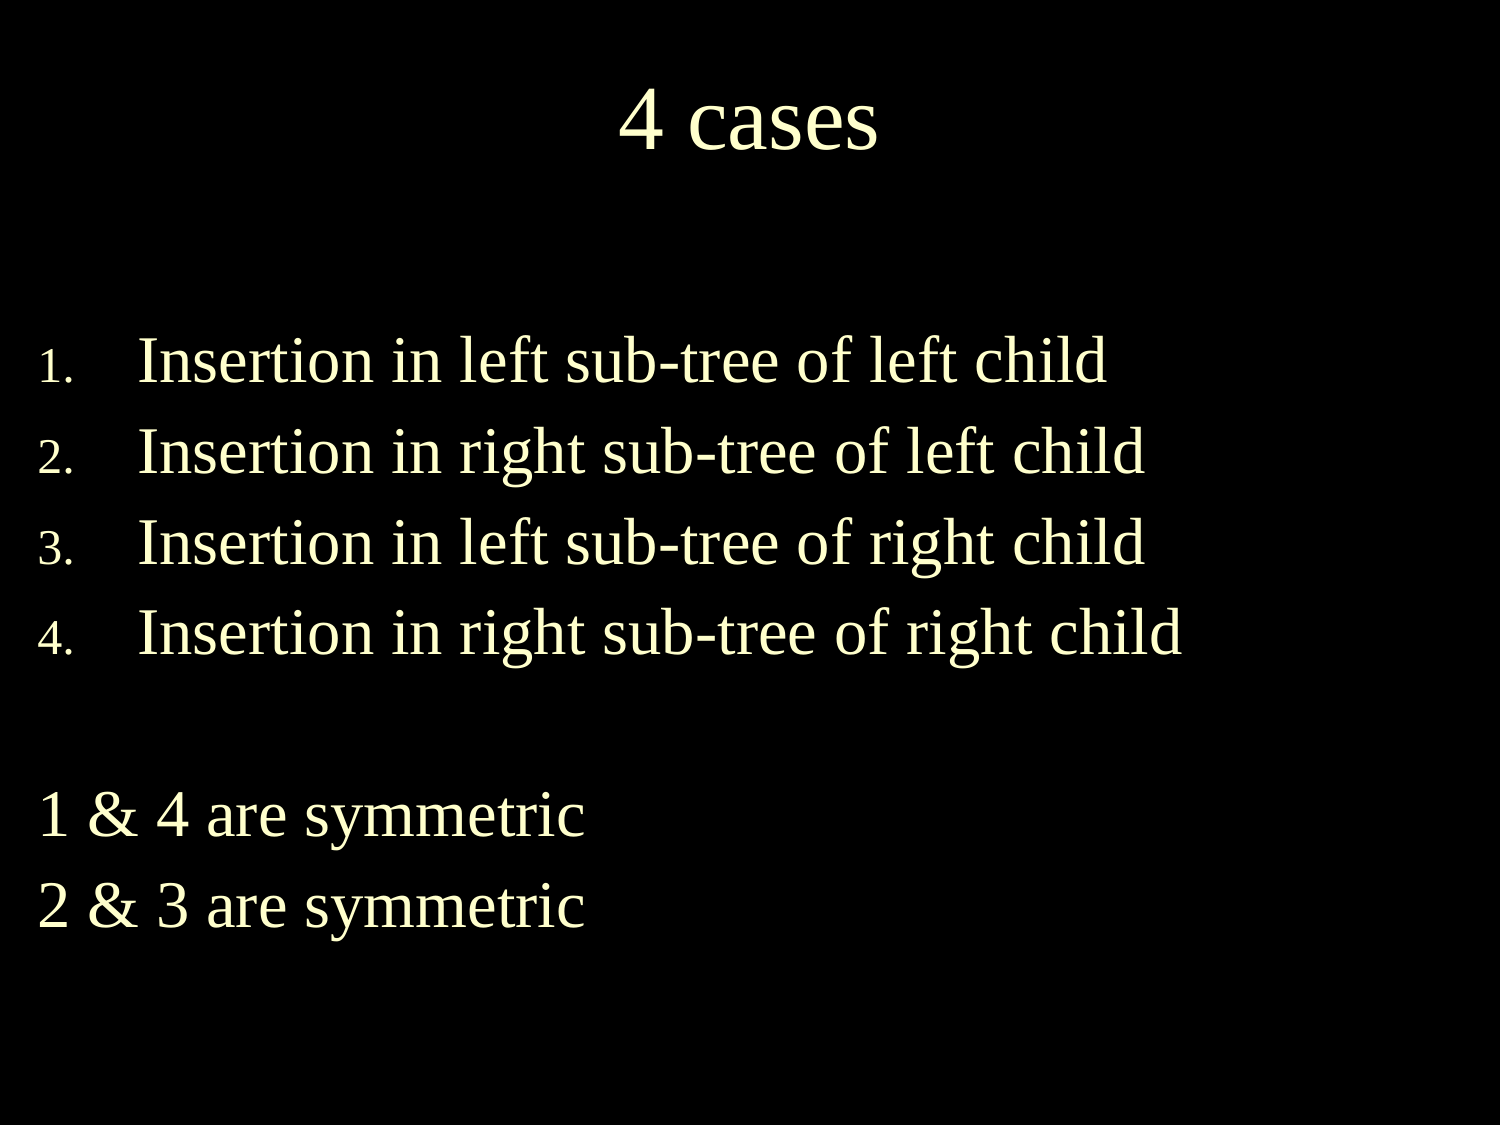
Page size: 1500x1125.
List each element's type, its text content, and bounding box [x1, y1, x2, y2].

title 4 cases [21, 50, 1479, 188]
list Insertion in left sub-tree of left child Insertion in right sub-tree of left child Insertion in left sub-tree of right child Insertion in right sub-tree of right child 1 & 4 are symmetric 2 & 3 are symmetric [22, 224, 1482, 1026]
